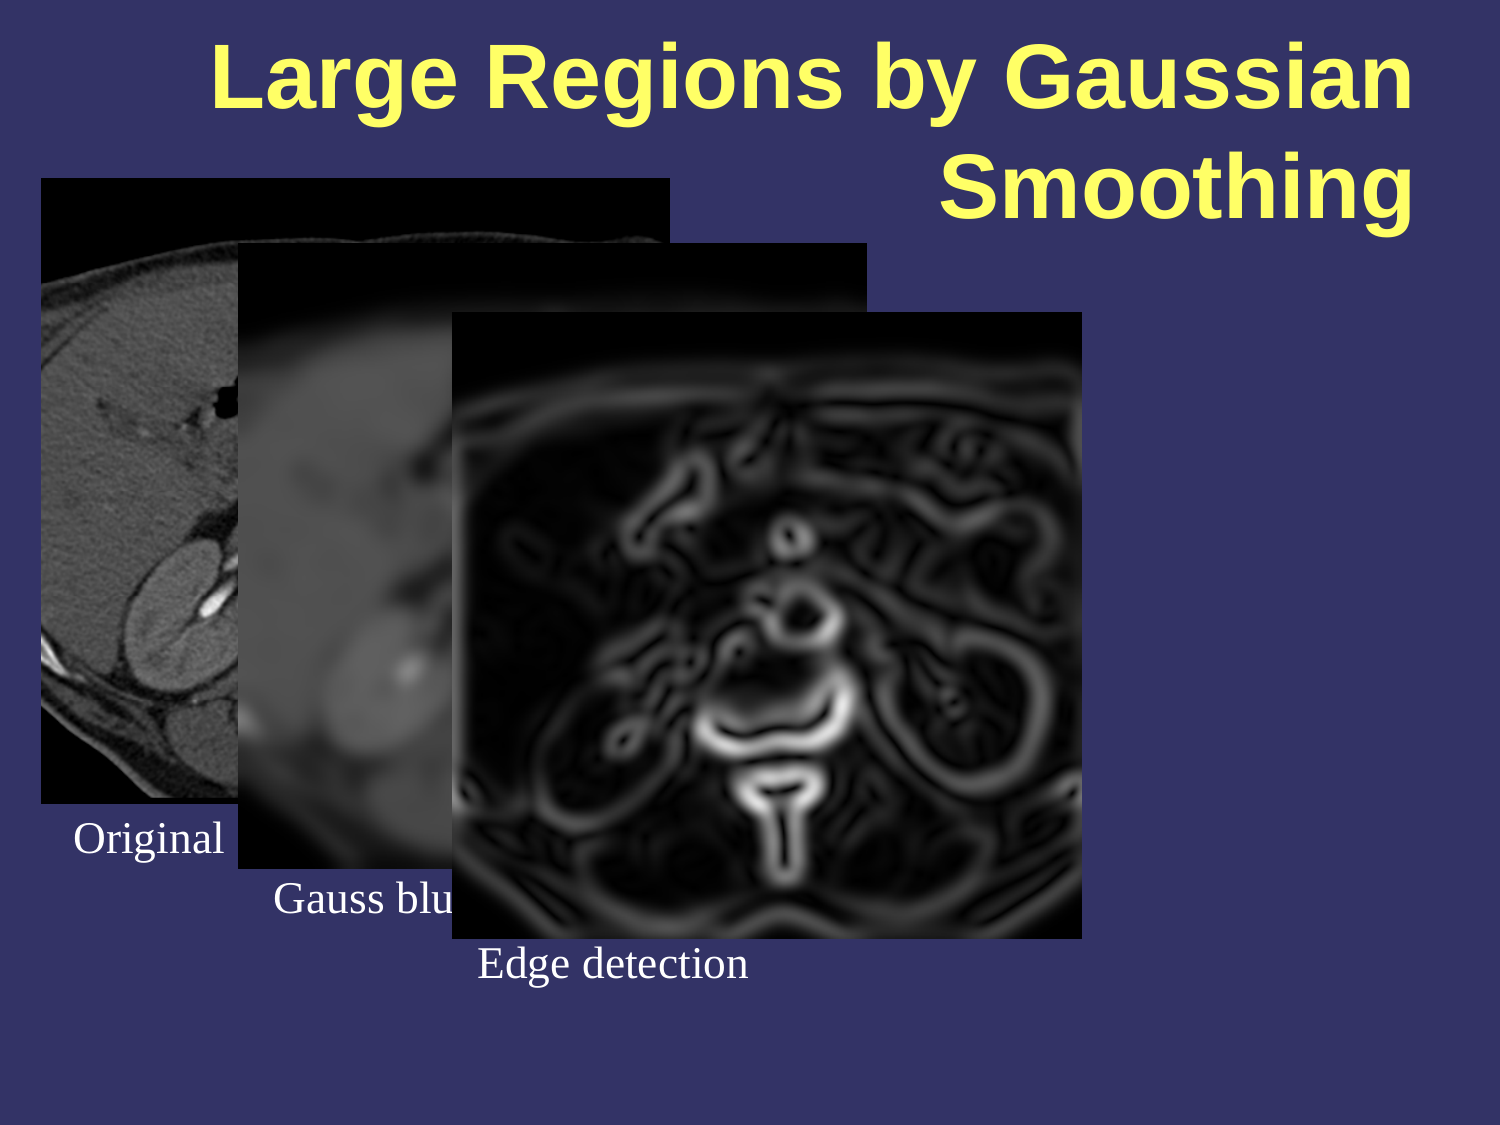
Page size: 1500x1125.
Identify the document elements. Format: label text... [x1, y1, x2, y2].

text_box Edge detection [477, 933, 897, 985]
title Large Regions by Gaussian Smoothing [106, 21, 1418, 235]
text_box Gauss bluring, σ=8.0 [273, 869, 452, 921]
picture [41, 178, 1082, 939]
text_box Original [73, 808, 264, 860]
